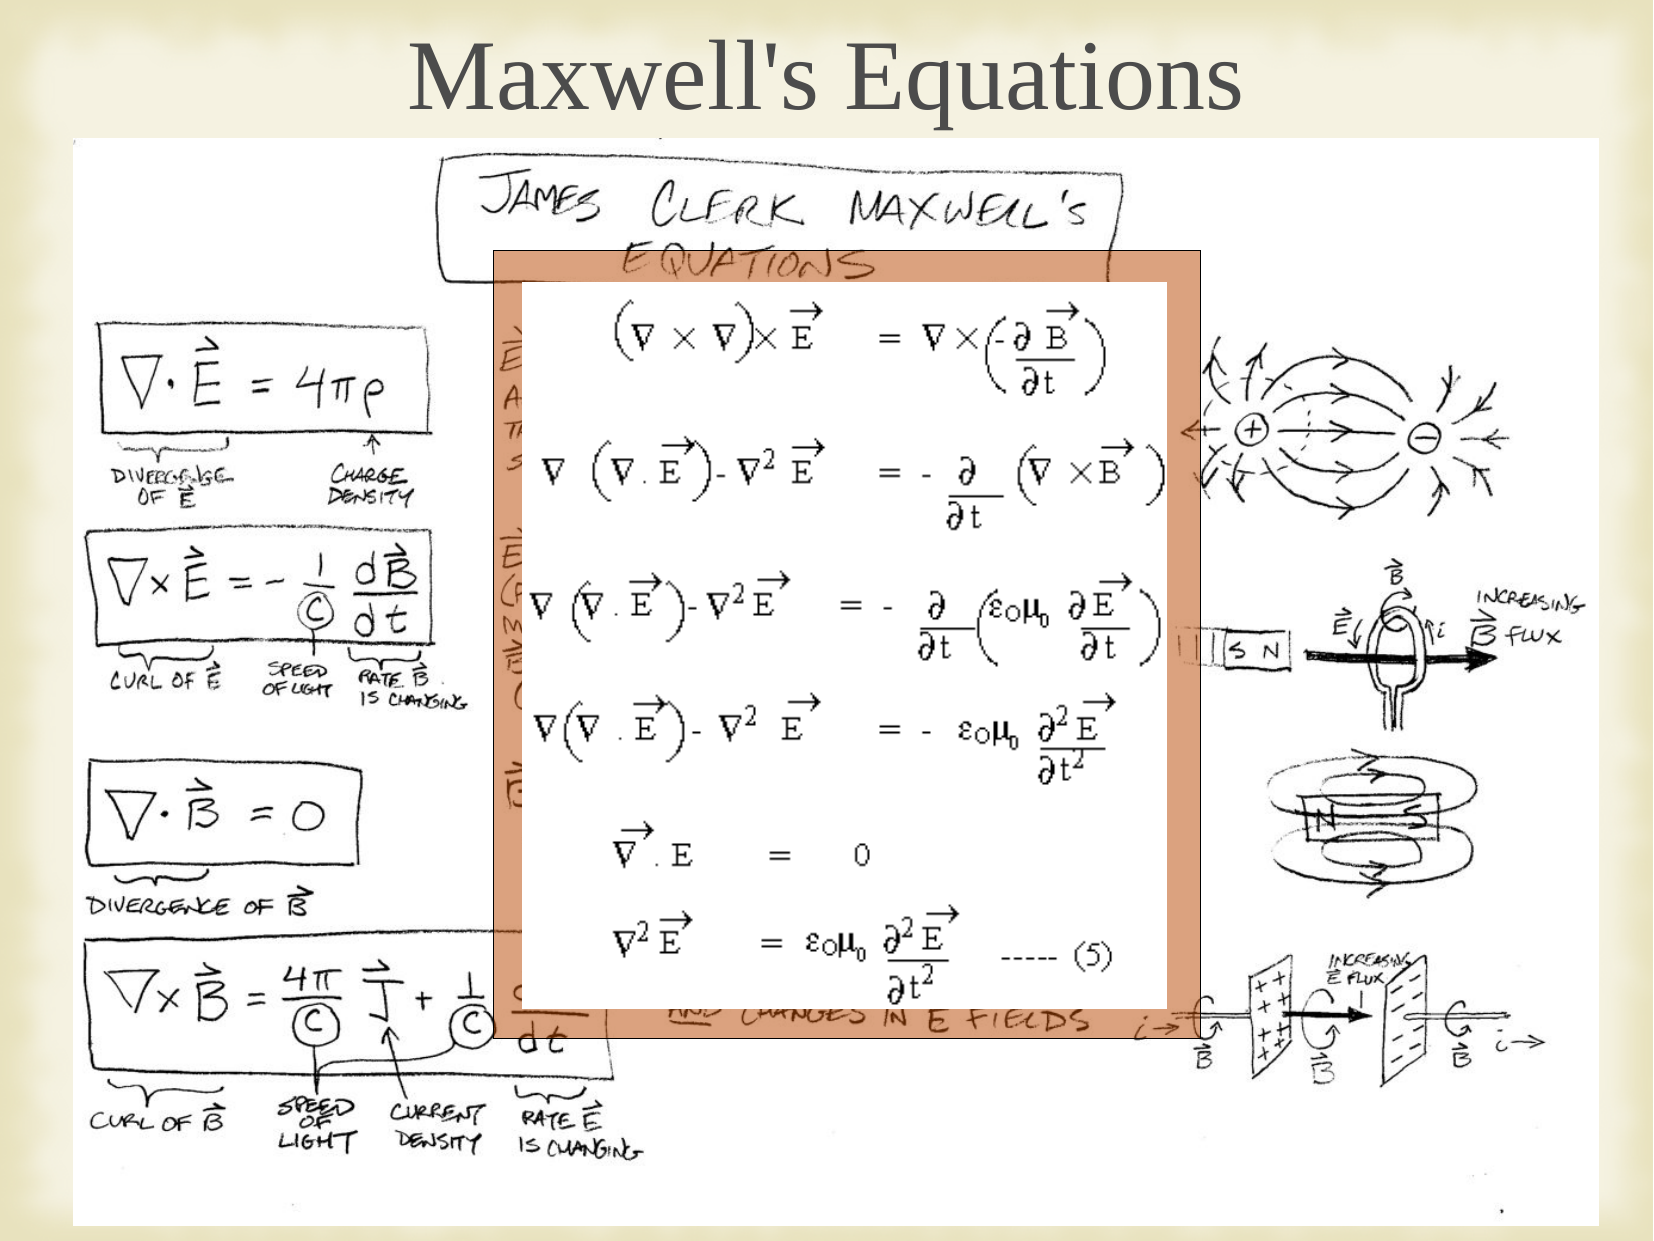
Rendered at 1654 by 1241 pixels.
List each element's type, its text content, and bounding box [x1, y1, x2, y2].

text_box [493, 250, 1201, 1039]
picture [0, 0, 1653, 1241]
title Maxwell's Equations [82, 0, 1571, 173]
